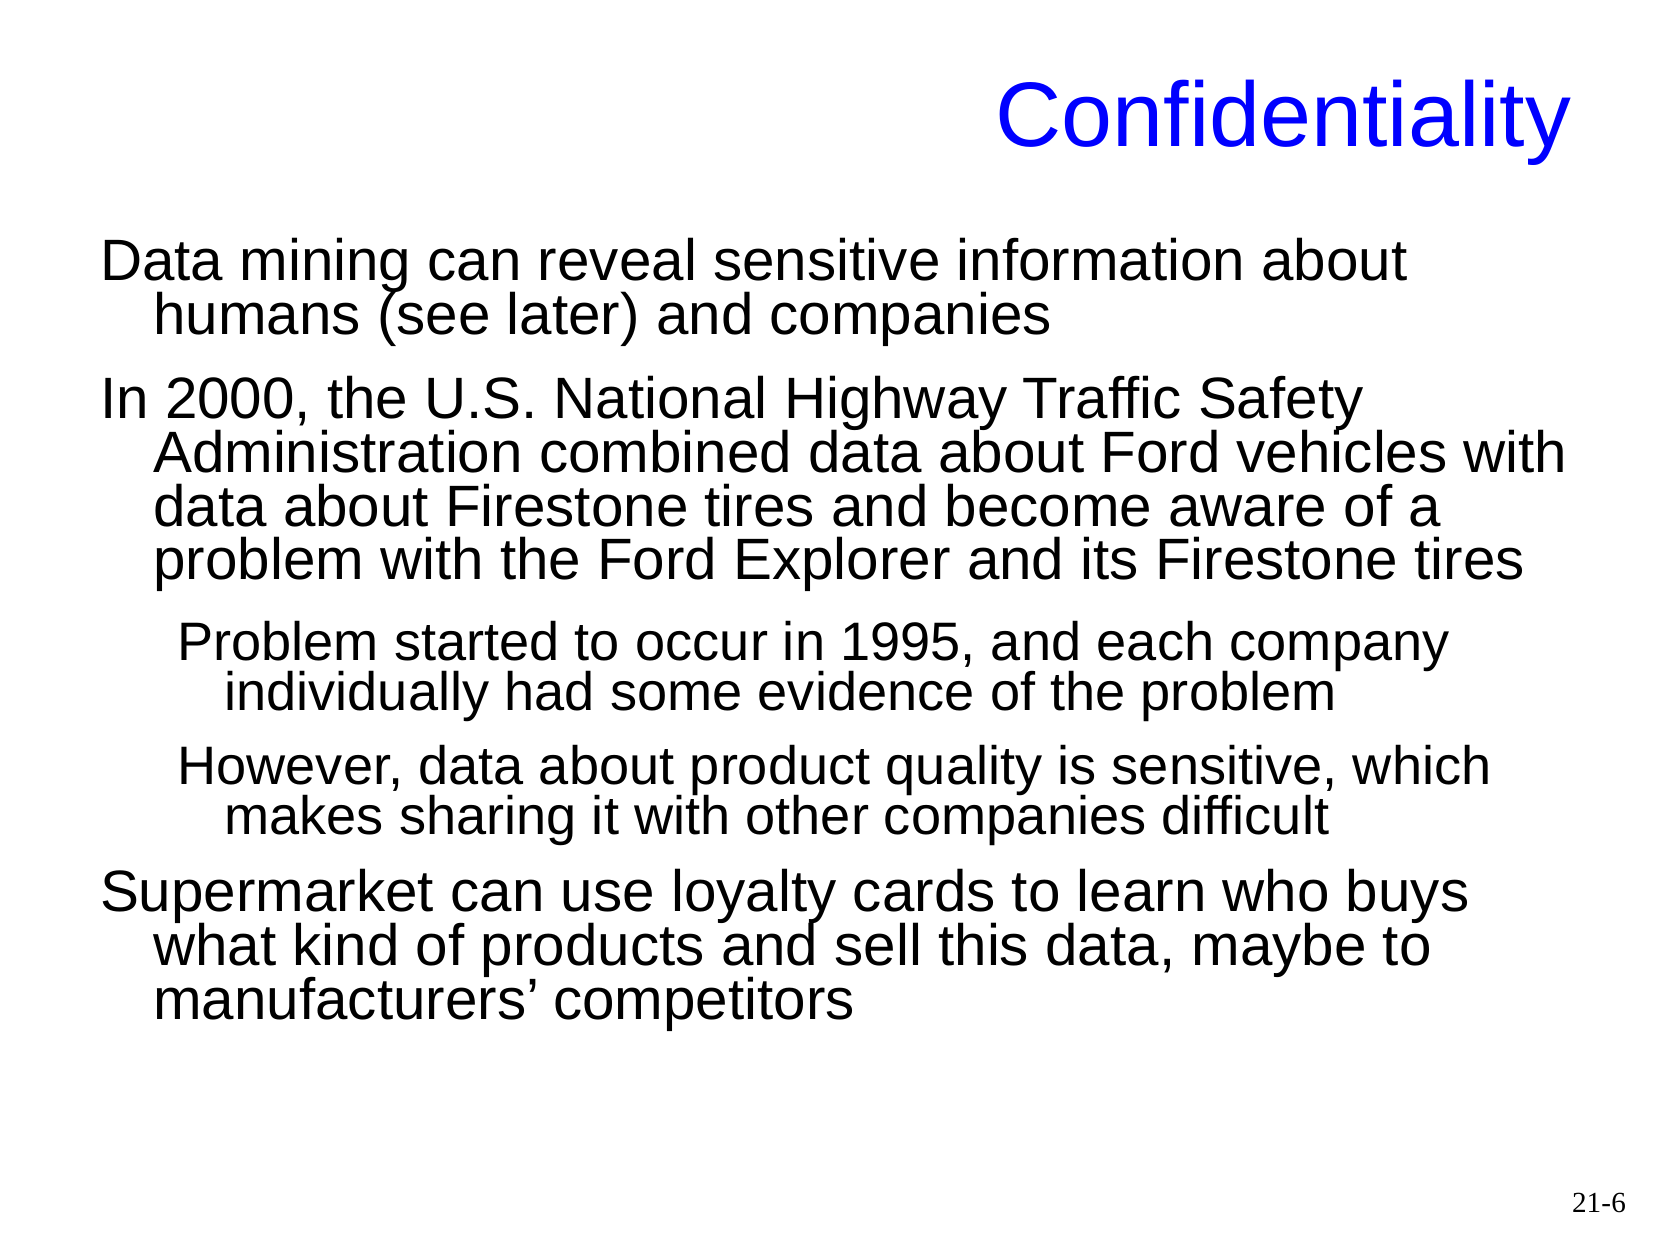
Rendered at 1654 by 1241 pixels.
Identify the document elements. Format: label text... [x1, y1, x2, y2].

list Data mining can reveal sensitive information about humans (see later) and companies In 2000, the U.S. National Highway Traffic Safety Administration combined data about Ford vehicles with data about Firestone tires and become aware of a problem with the Ford Explorer and its Firestone tires Problem started to occur in 1995, and each company individually had some evidence of the problem However, data about product quality is sensitive, which makes sharing it with other companies difficult Supermarket can use loyalty cards to learn who buys what kind of products and sell this data, maybe to manufacturers’ competitors [82, 237, 1571, 1170]
title Confidentiality [84, 11, 1573, 218]
